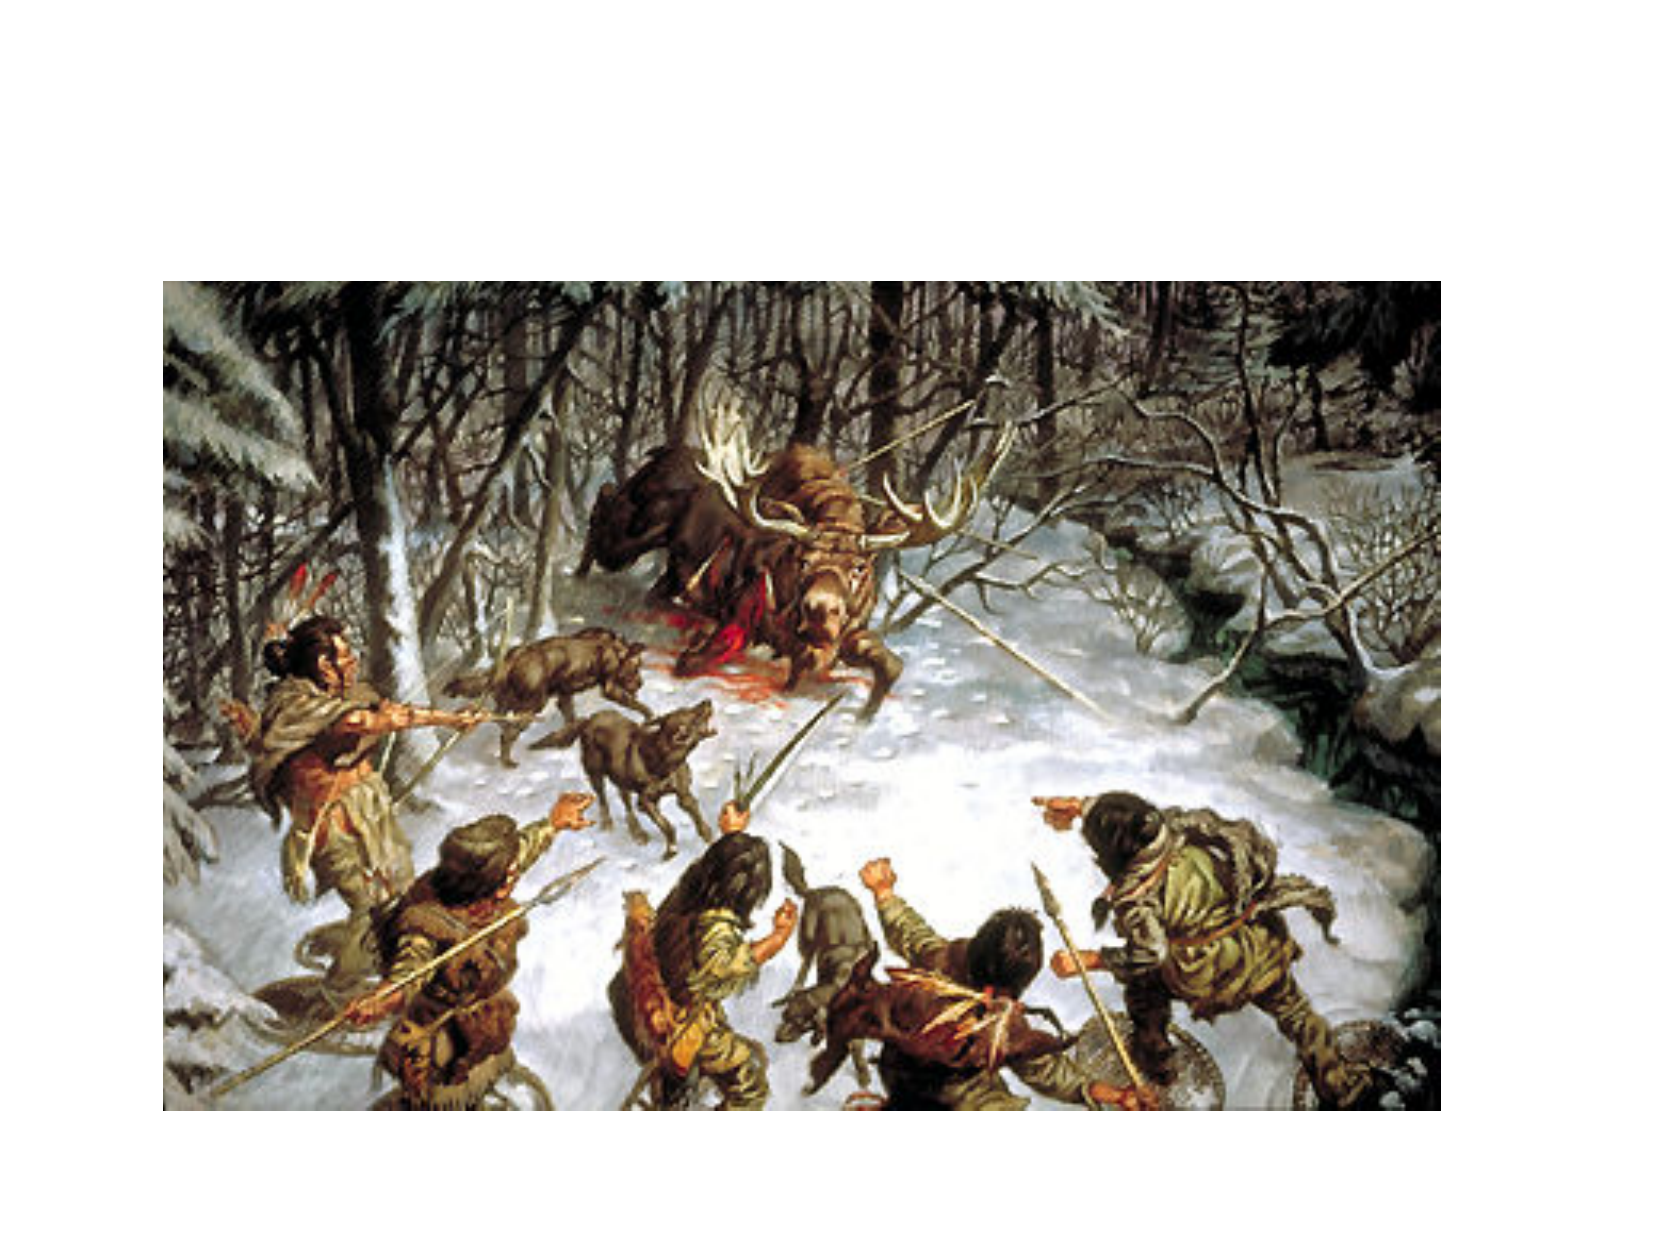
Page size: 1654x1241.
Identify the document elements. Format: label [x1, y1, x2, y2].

picture [163, 281, 1441, 1111]
